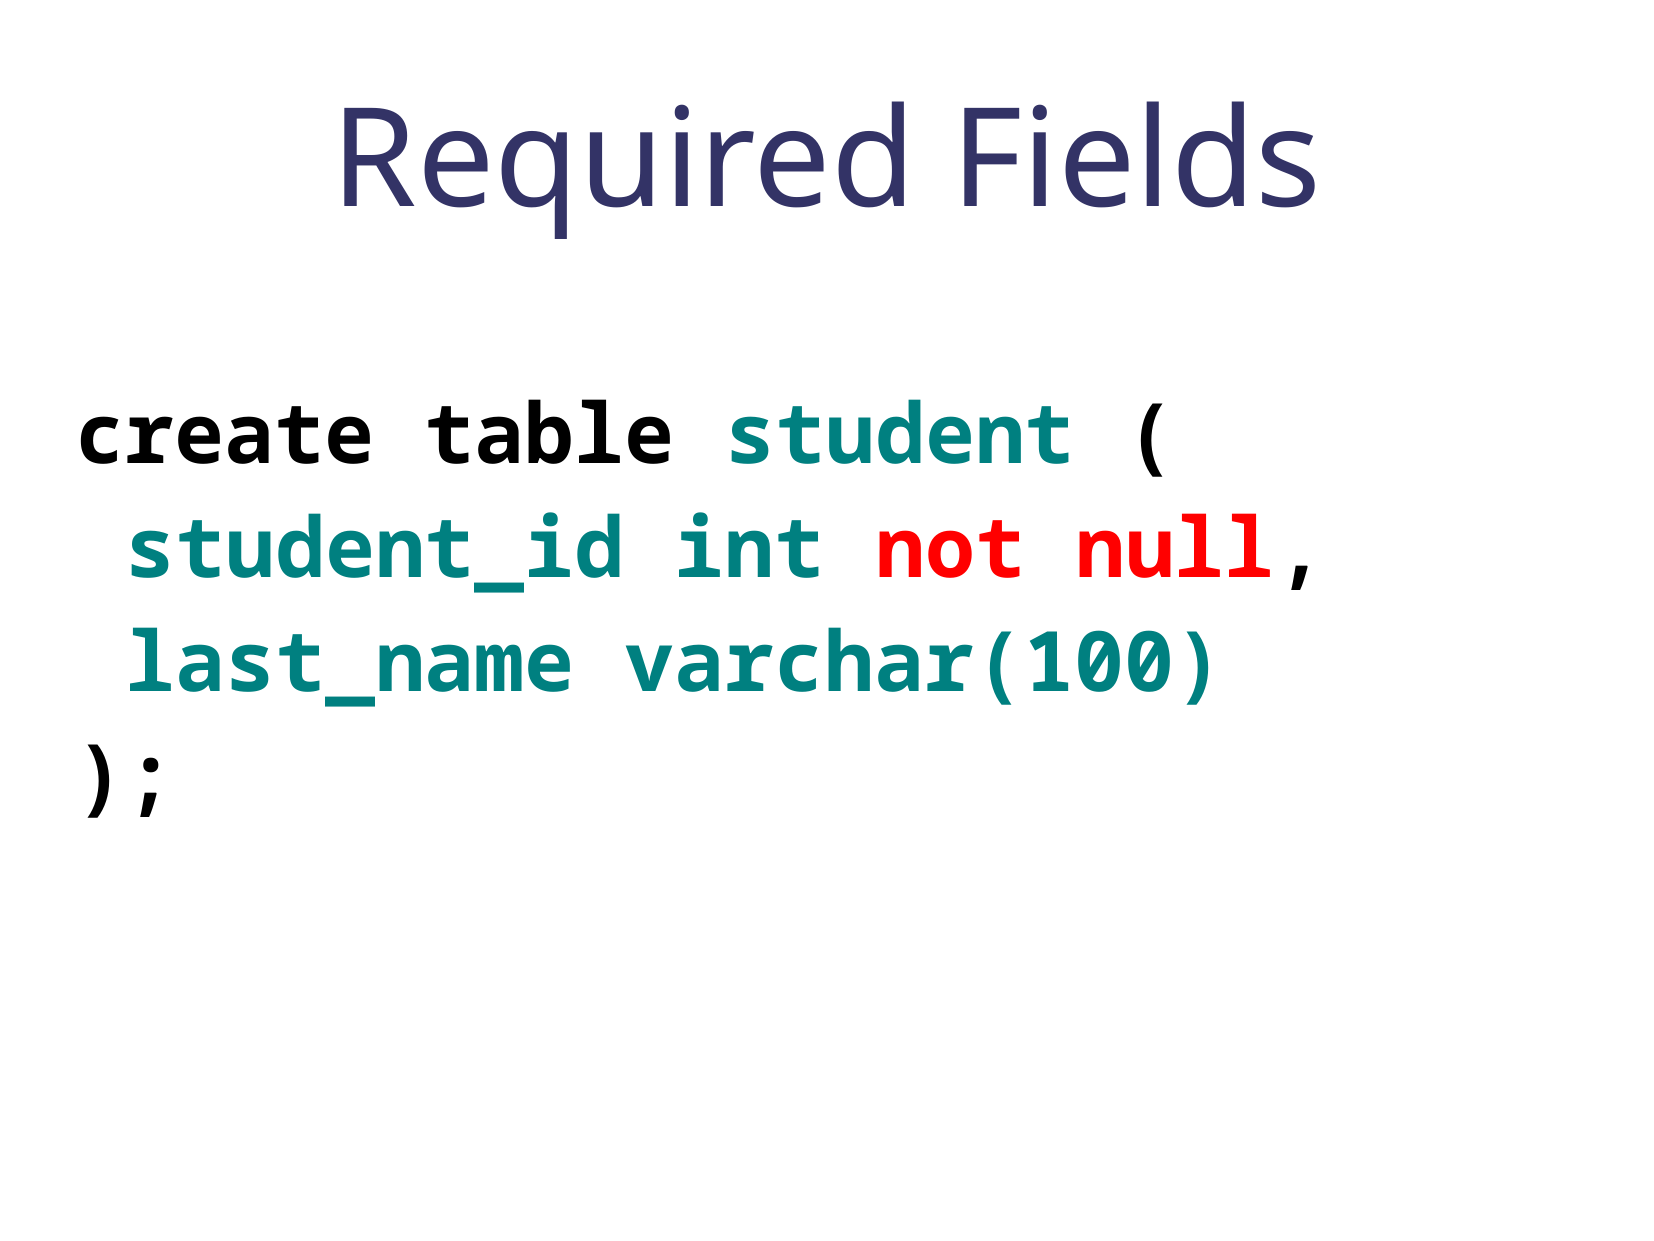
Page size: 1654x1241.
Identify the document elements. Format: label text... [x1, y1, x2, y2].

title Required Fields [82, 56, 1571, 250]
text_box create table student ( student_id int not null, last_name varchar(100) ); [75, 375, 1579, 760]
